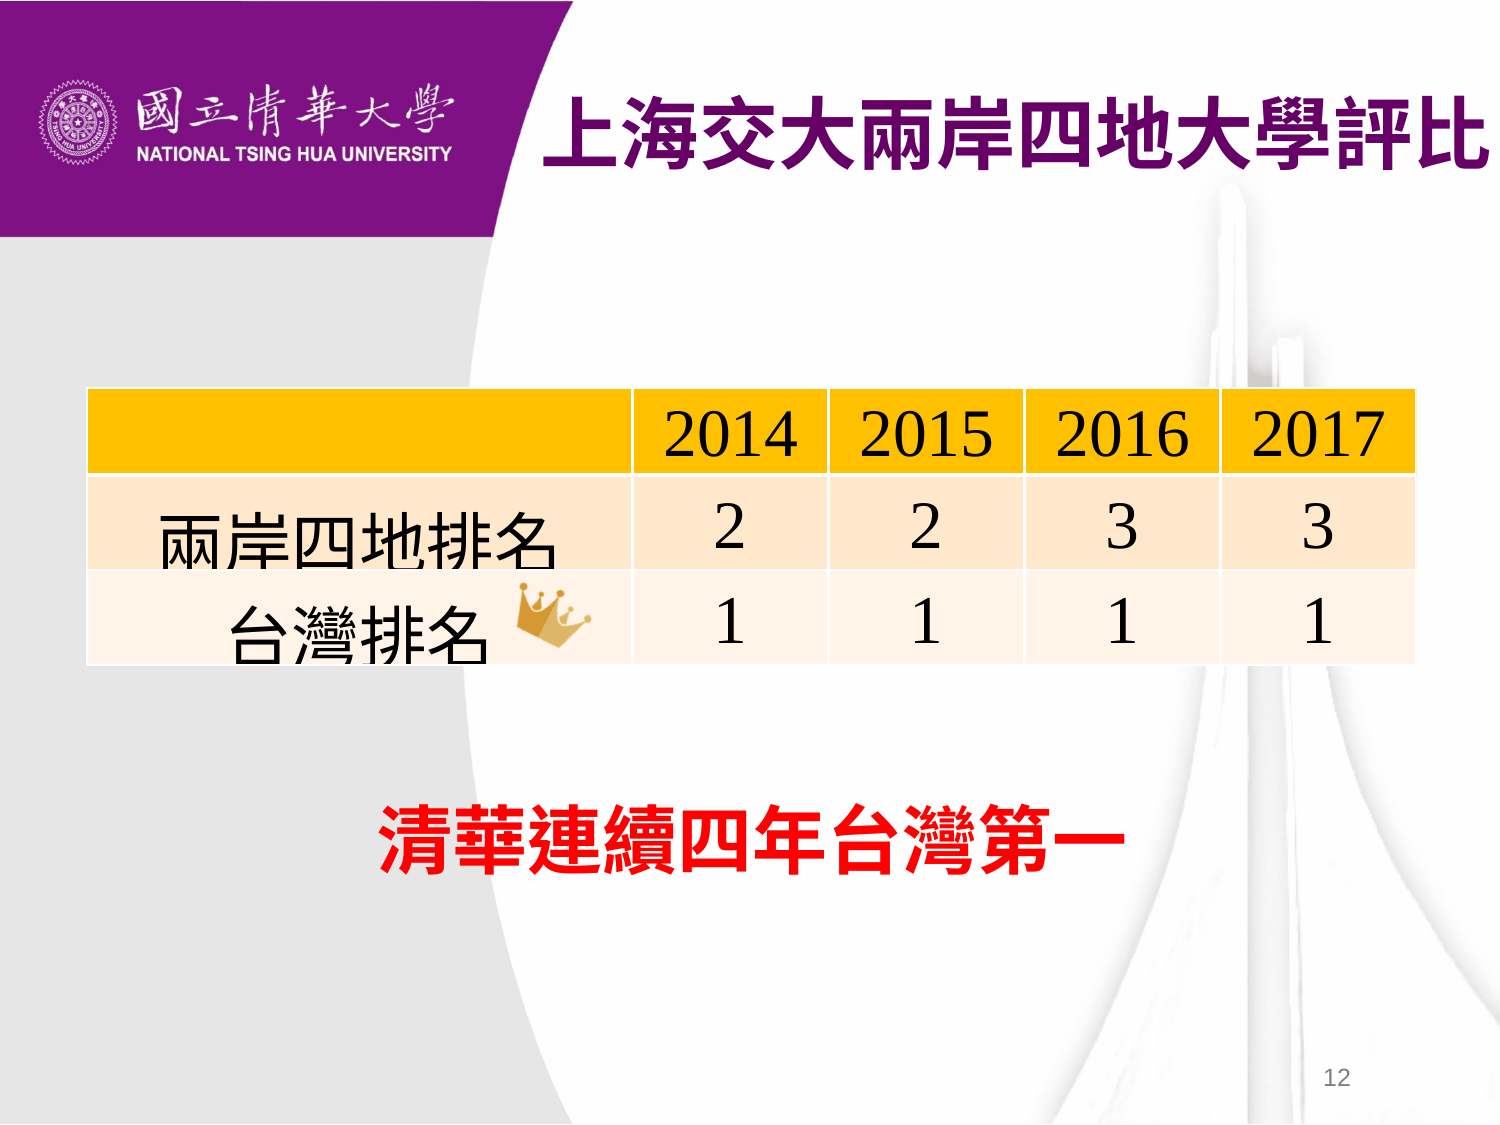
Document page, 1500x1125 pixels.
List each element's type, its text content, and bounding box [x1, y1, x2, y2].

title 上海交大兩岸四地大學評比 [525, 42, 1500, 221]
text_box [1308, 1050, 1426, 1103]
picture [86, 387, 1418, 667]
text_box 清華連續四年台灣第一 [316, 786, 1188, 891]
